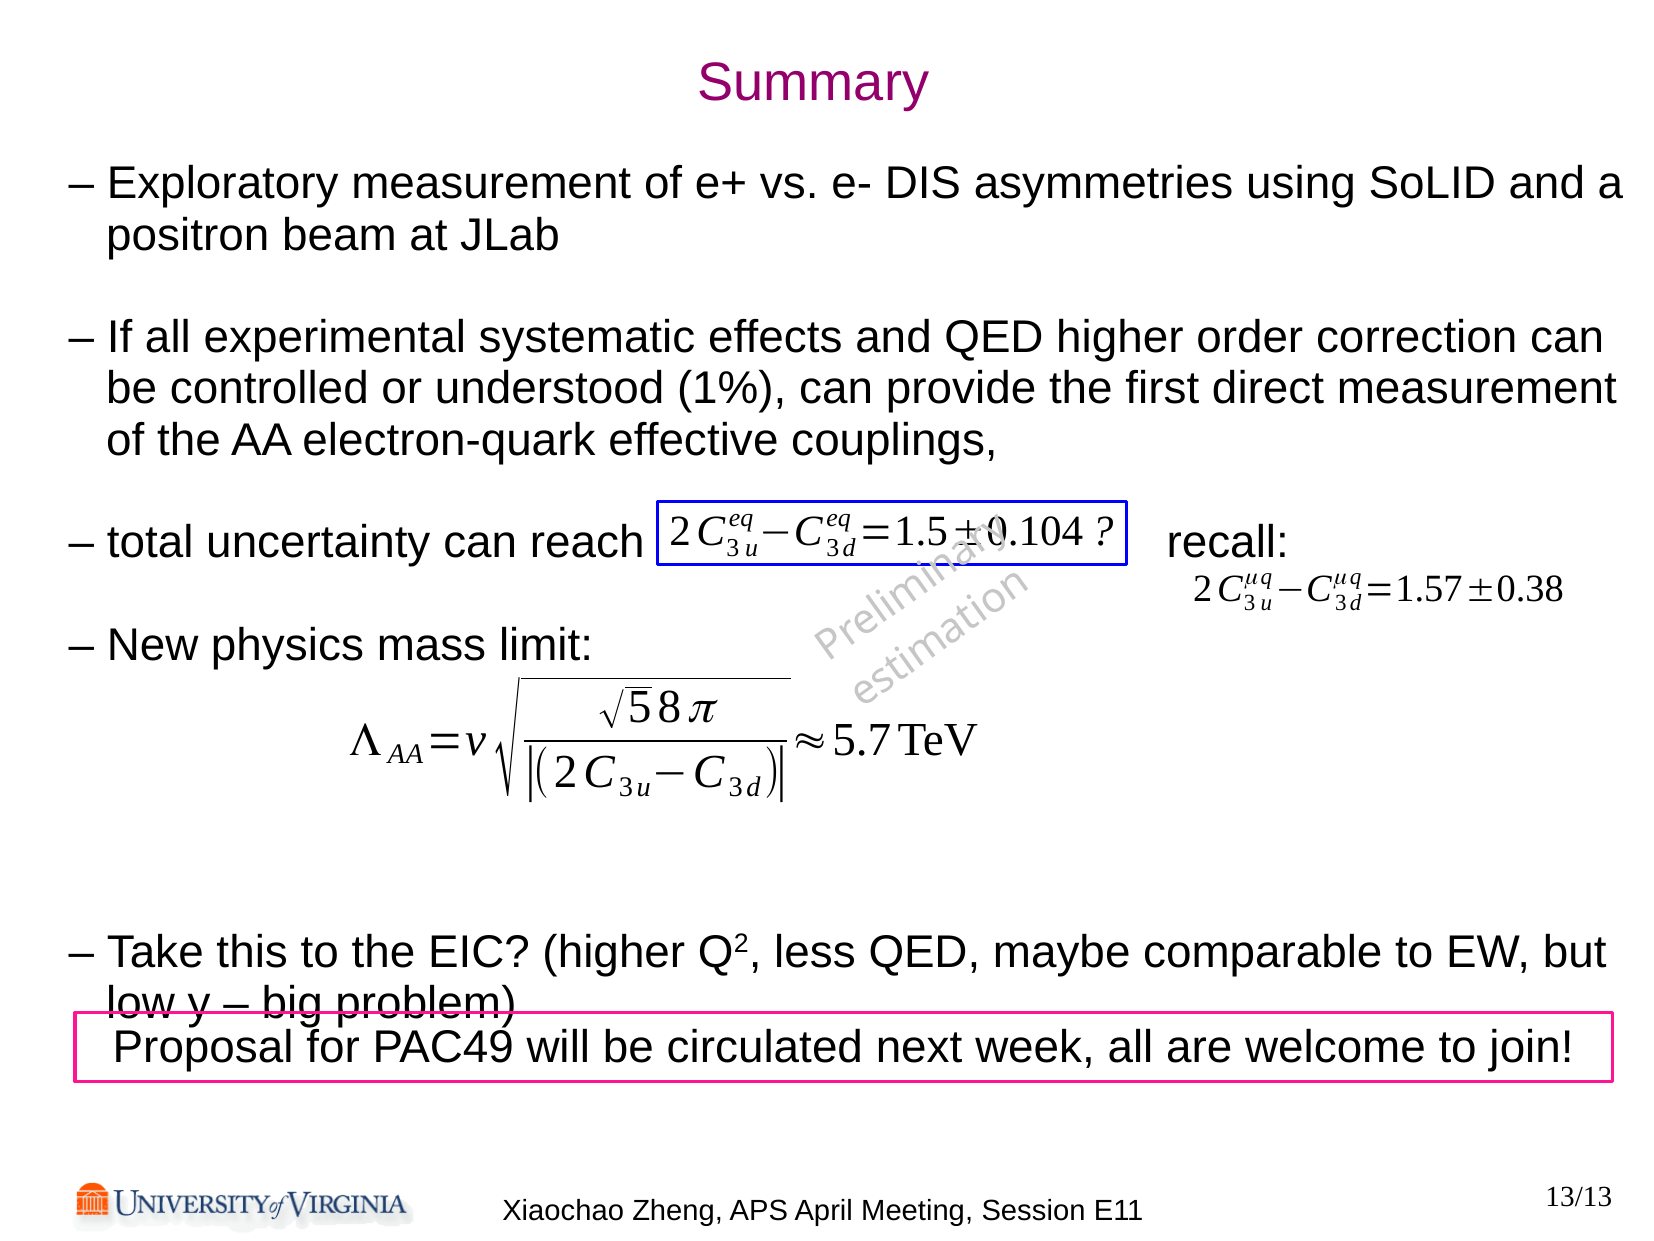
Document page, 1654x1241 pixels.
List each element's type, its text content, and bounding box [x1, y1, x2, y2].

title Summary [88, 25, 1538, 138]
text_box Proposal for PAC49 will be circulated next week, all are welcome to join! [75, 1012, 1613, 1077]
chart [337, 675, 992, 807]
picture [53, 1165, 427, 1241]
text_box Preliminary estimation [786, 364, 1190, 678]
chart [1183, 562, 1576, 617]
chart [658, 502, 961, 563]
text_box – Exploratory measurement of e+ vs. e- DIS asymmetries using SoLID and a positron beam at JLab – If all experimental systematic effects and QED higher order correction can be controlled or understood (1%), can provide the first direct measurement of the AA electron-quark effective couplings, – total uncertainty can reach recall: – New physics mass limit: – Take this to the EIC? (higher Q2, less QED, maybe comparable to EW, but low y – big problem) [53, 150, 1653, 954]
chart [982, 502, 1126, 563]
